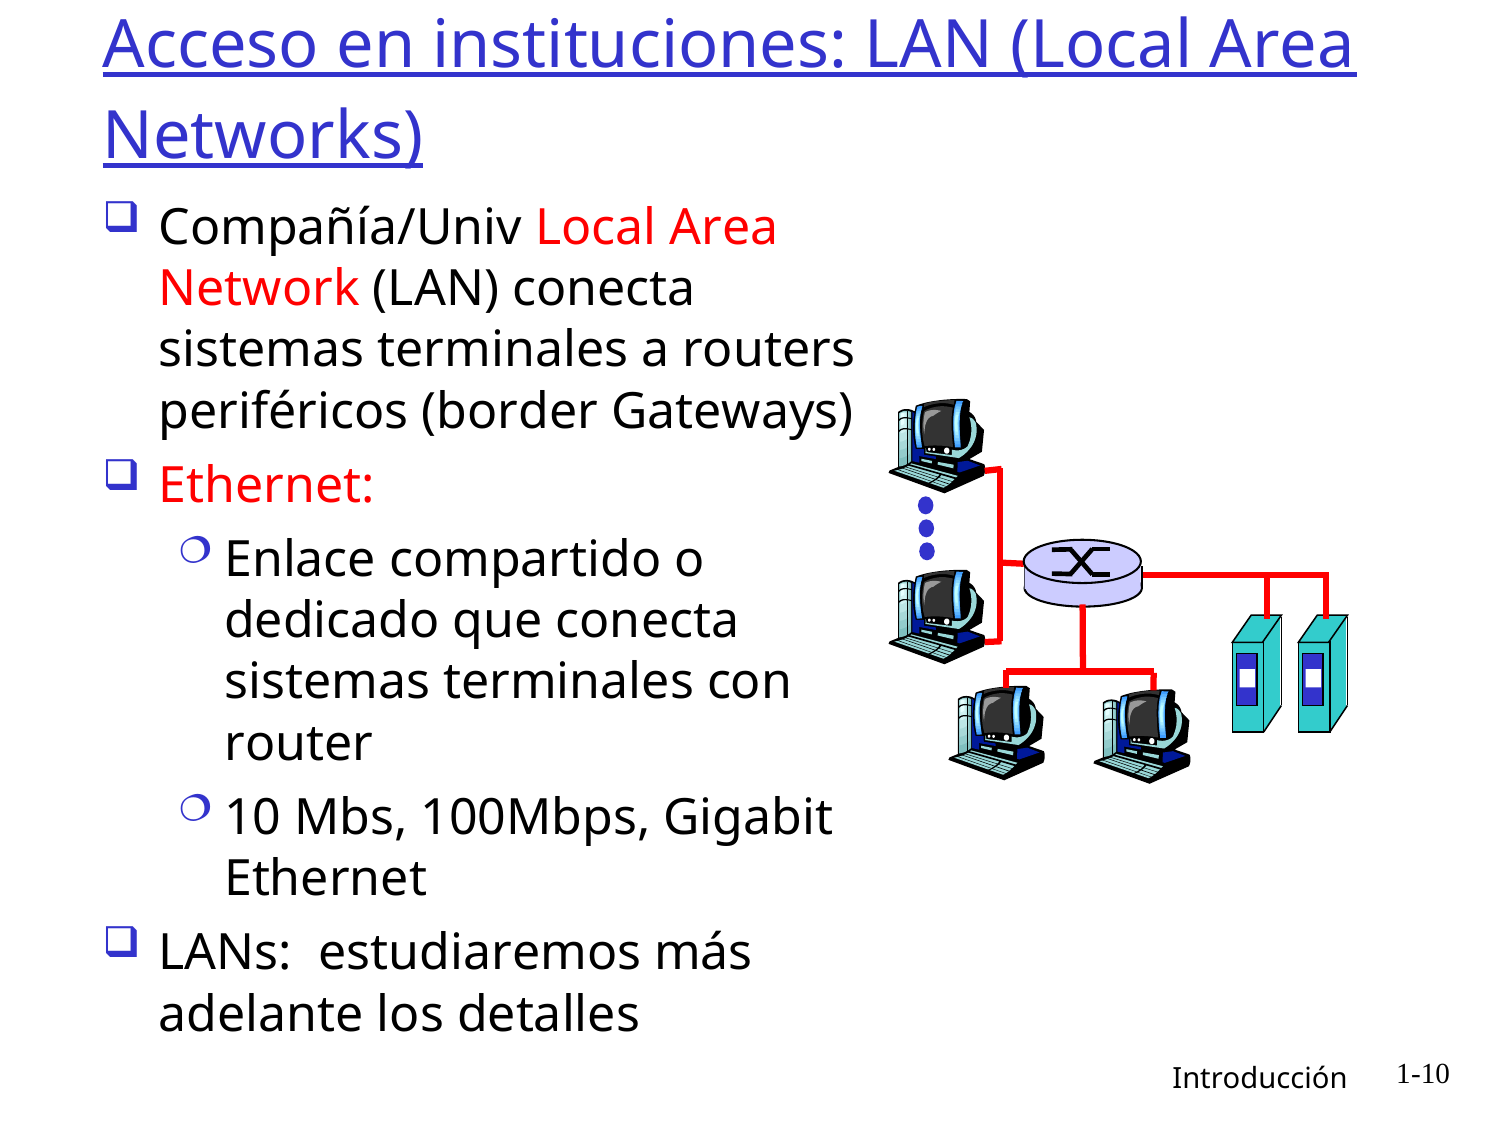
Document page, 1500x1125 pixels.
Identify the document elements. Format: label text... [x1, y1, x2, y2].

picture [1093, 688, 1193, 784]
text_box [918, 519, 935, 538]
picture [888, 569, 987, 665]
text_box [917, 496, 934, 515]
text_box [1232, 615, 1282, 733]
picture [948, 685, 1047, 781]
title Acceso en instituciones: LAN (Local Area Networks) [87, 5, 1463, 169]
picture [888, 398, 987, 494]
text_box [1023, 539, 1142, 607]
text_box [1298, 615, 1348, 733]
text_box [919, 542, 935, 561]
list Compañía/Univ Local Area Network (LAN) conecta sistemas terminales a routers periféricos (border Gateways) Ethernet: Enlace compartido o dedicado que conecta sistemas terminales con router 10 Mbs, 100Mbps, Gigabit Ethernet LANs: estudiaremos más adelante los detalles [87, 187, 901, 1021]
